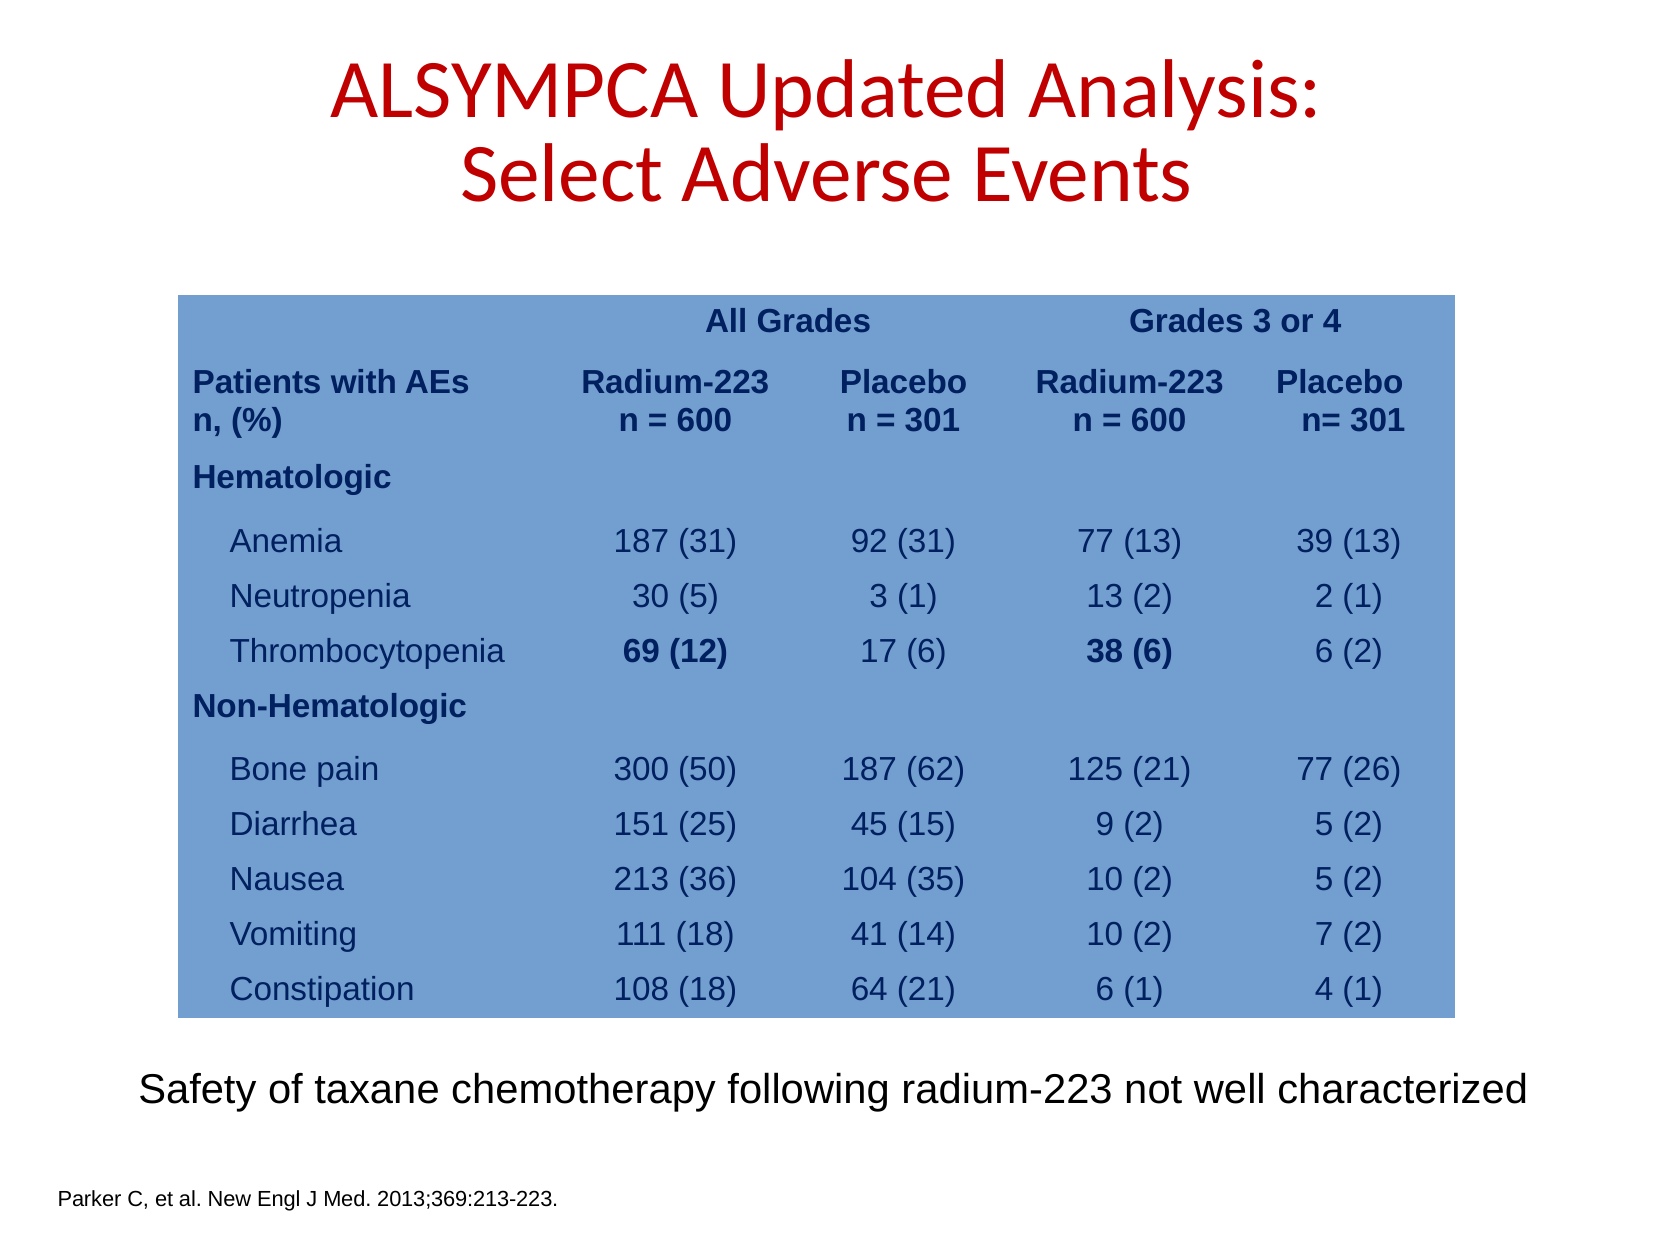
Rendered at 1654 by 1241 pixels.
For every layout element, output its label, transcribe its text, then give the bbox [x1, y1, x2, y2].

table_cell 6 (2) [1243, 624, 1455, 679]
table_cell Radium-223 n = 600 [1016, 356, 1243, 451]
table_cell 125 (21) [1016, 743, 1243, 798]
table_cell [1243, 679, 1455, 743]
table_cell 30 (5) [560, 569, 791, 624]
table_cell 5 (2) [1243, 798, 1455, 852]
table_cell Constipation [178, 962, 560, 1018]
table_cell [791, 451, 1016, 514]
text_box Safety of taxane chemotherapy following radium-223 not well characterized [68, 1058, 1599, 1119]
table_cell Thrombocytopenia [178, 624, 560, 679]
table_cell 5 (2) [1243, 852, 1455, 907]
table_cell 7 (2) [1243, 907, 1455, 962]
table_cell 41 (14) [791, 907, 1016, 962]
table_cell 2 (1) [1243, 569, 1455, 624]
table_cell 77 (13) [1016, 514, 1243, 569]
table_cell Diarrhea [178, 798, 560, 852]
table_header Grades 3 or 4 [1016, 295, 1455, 356]
table_cell 45 (15) [791, 798, 1016, 852]
table_cell 17 (6) [791, 624, 1016, 679]
table_header All Grades [560, 295, 1016, 356]
table_cell Placebo n= 301 [1243, 356, 1455, 451]
table_cell 10 (2) [1016, 907, 1243, 962]
table_cell 13 (2) [1016, 569, 1243, 624]
table_cell 9 (2) [1016, 798, 1243, 852]
table_cell Nausea [178, 852, 560, 907]
table_cell Anemia [178, 514, 560, 569]
table_cell Bone pain [178, 743, 560, 798]
table_cell 111 (18) [560, 907, 791, 962]
table_cell 6 (1) [1016, 962, 1243, 1018]
table_cell Neutropenia [178, 569, 560, 624]
text_box ALSYMPCA Updated Analysis: Select Adverse Events [124, 39, 1530, 238]
text_box Parker C, et al. New Engl J Med. 2013;369:213-223. [42, 1179, 1530, 1219]
table_header [178, 295, 560, 356]
table_cell [560, 451, 791, 514]
table_cell 108 (18) [560, 962, 791, 1018]
table_cell Radium-223 n = 600 [560, 356, 791, 451]
table_cell [791, 679, 1016, 743]
table_cell 213 (36) [560, 852, 791, 907]
table_cell 69 (12) [560, 624, 791, 679]
table_cell [1016, 451, 1243, 514]
table_cell Hematologic [178, 451, 560, 514]
table_cell 39 (13) [1243, 514, 1455, 569]
table_cell 187 (62) [791, 743, 1016, 798]
table_cell [560, 679, 791, 743]
table_cell Non-Hematologic [178, 679, 560, 743]
table_cell 104 (35) [791, 852, 1016, 907]
table_cell [1243, 451, 1455, 514]
table_cell 10 (2) [1016, 852, 1243, 907]
table_cell 38 (6) [1016, 624, 1243, 679]
table_cell Placebo n = 301 [791, 356, 1016, 451]
table_cell 187 (31) [560, 514, 791, 569]
table_cell 3 (1) [791, 569, 1016, 624]
table_cell 4 (1) [1243, 962, 1455, 1018]
table_cell 92 (31) [791, 514, 1016, 569]
table_cell [1016, 679, 1243, 743]
table_cell Patients with AEs n, (%) [178, 356, 560, 451]
table_cell 151 (25) [560, 798, 791, 852]
table_cell 300 (50) [560, 743, 791, 798]
table_cell 77 (26) [1243, 743, 1455, 798]
table_cell 64 (21) [791, 962, 1016, 1018]
table_cell Vomiting [178, 907, 560, 962]
